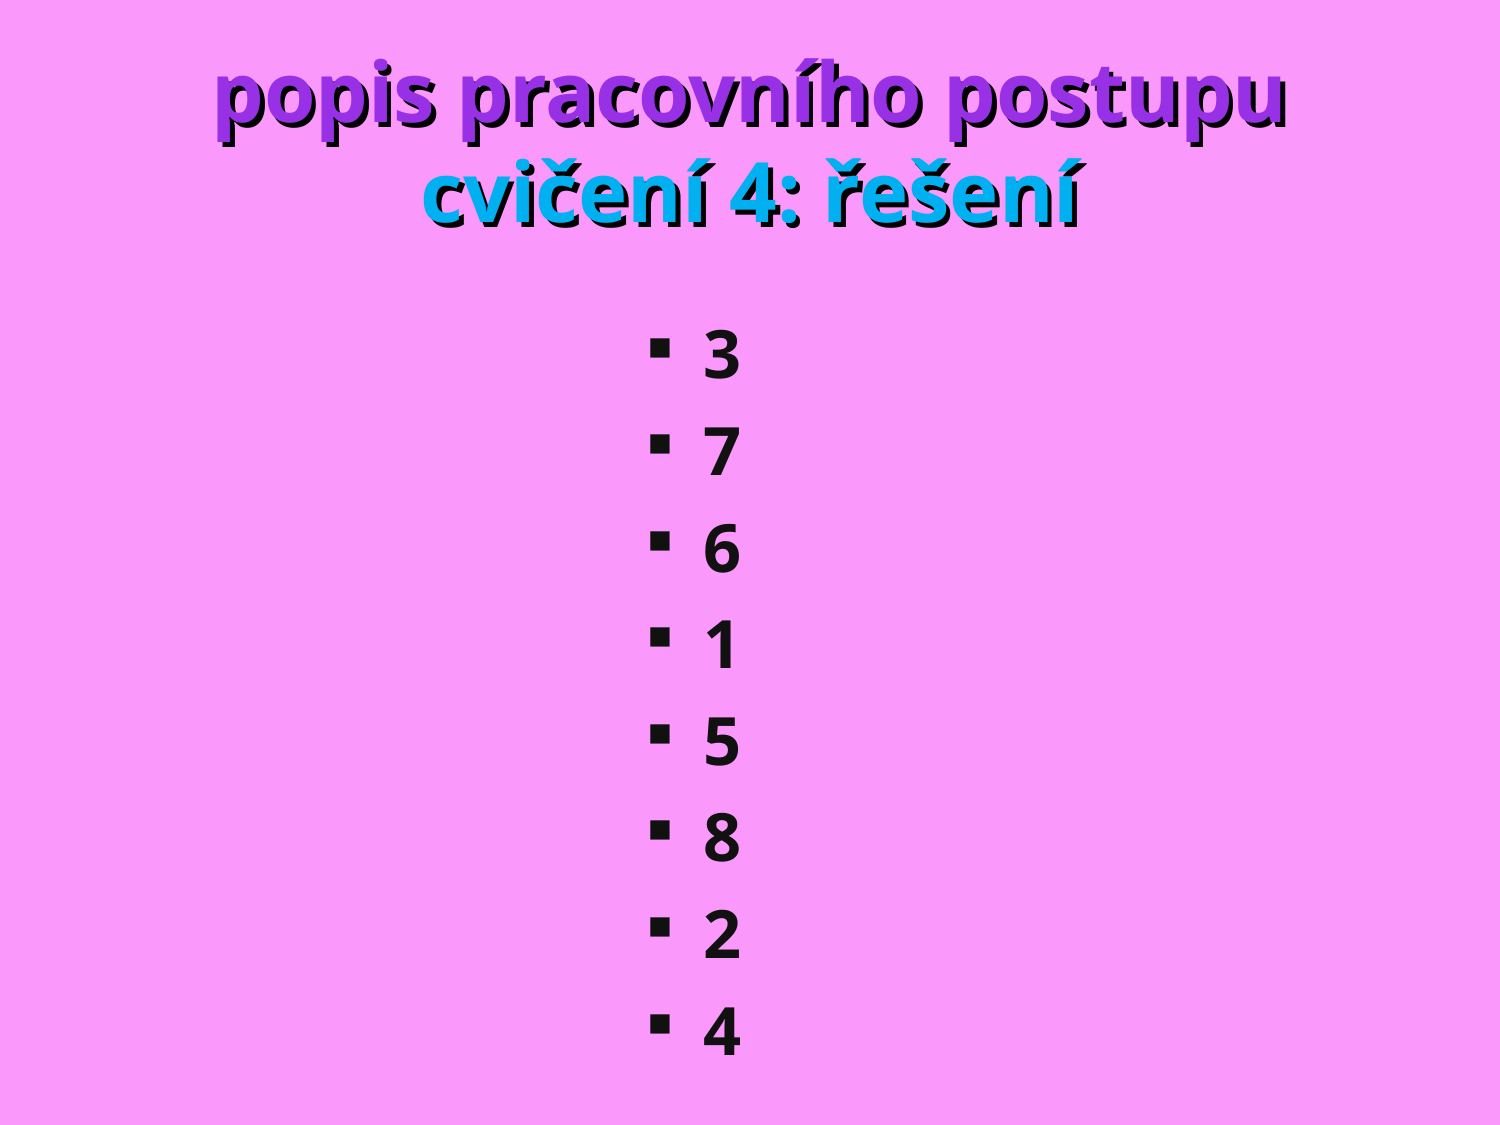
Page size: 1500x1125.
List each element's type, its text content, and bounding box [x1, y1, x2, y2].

list 3 7 6 1 5 8 2 4 [632, 304, 832, 1076]
title popis pracovního postupu cvičení 4: řešení [75, 31, 1426, 247]
